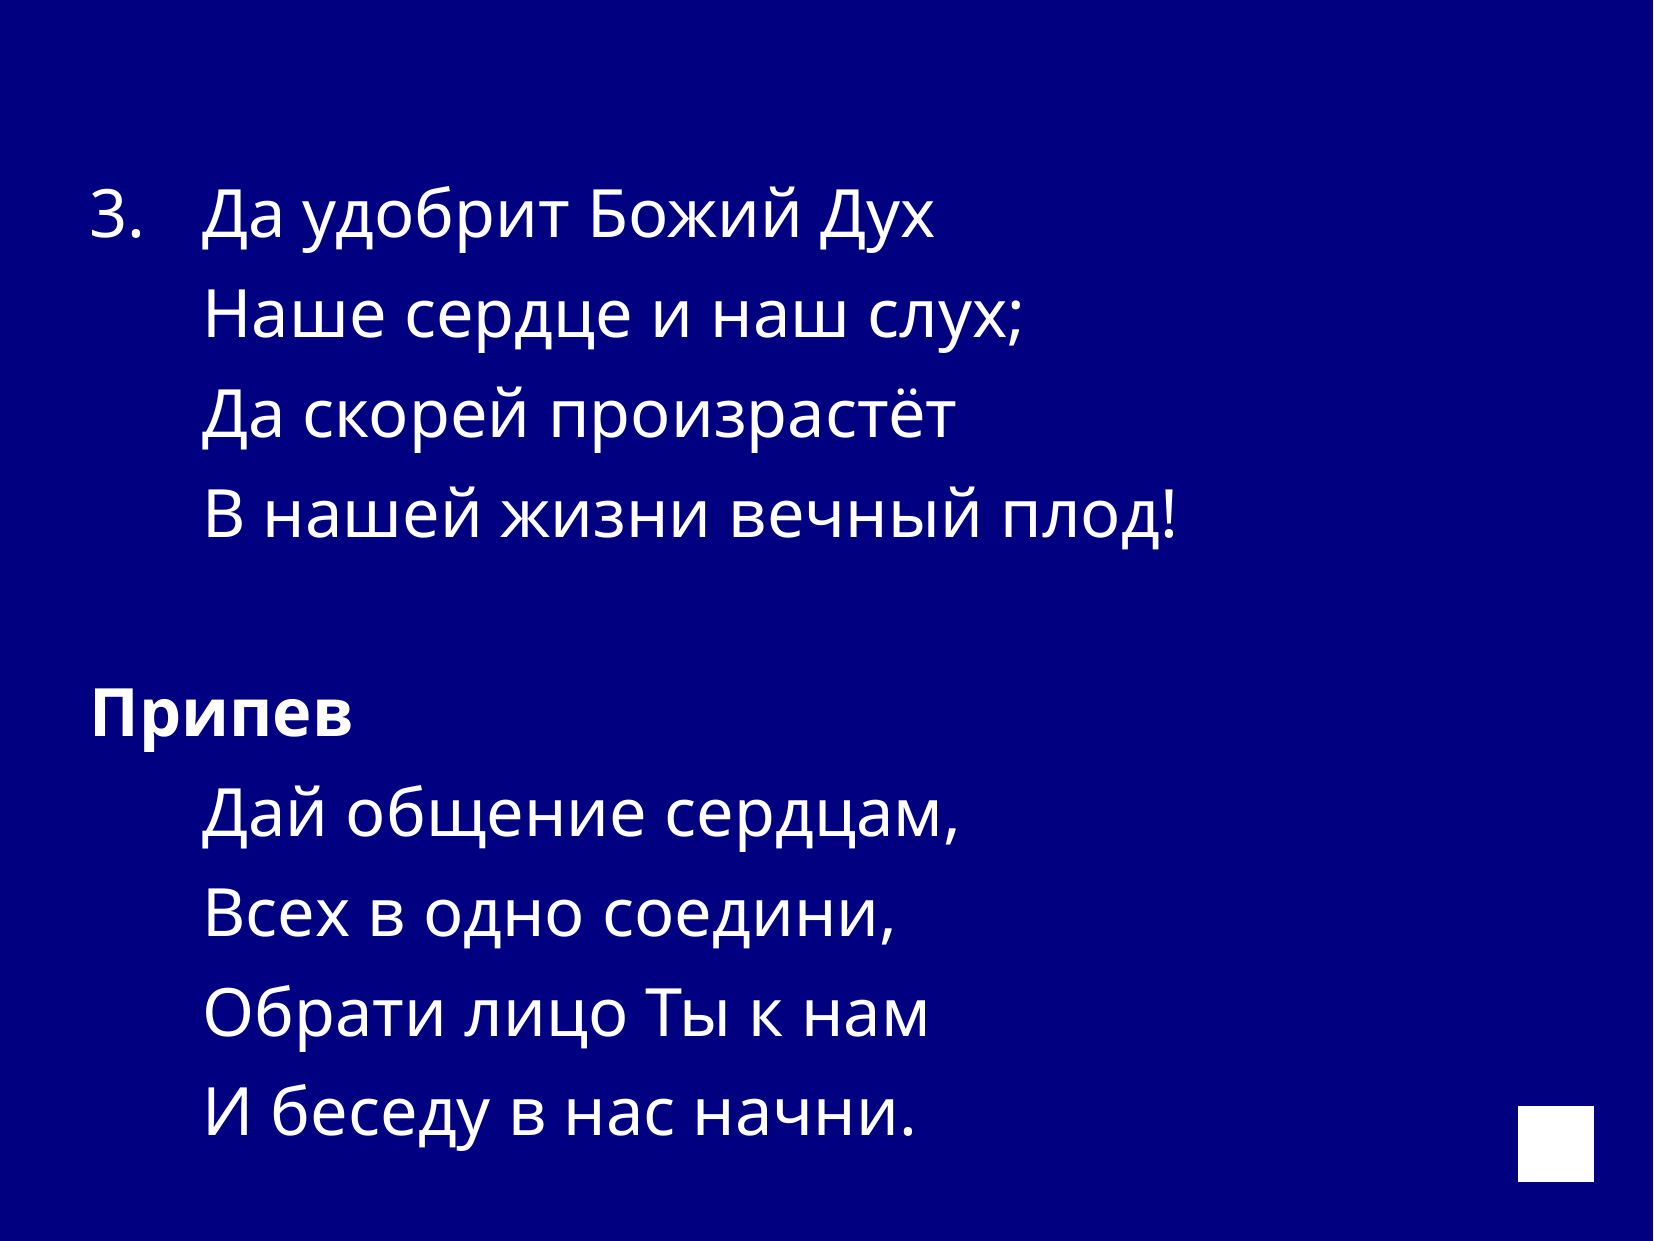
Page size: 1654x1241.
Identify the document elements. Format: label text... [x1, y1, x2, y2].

text_box 3. Да удобрит Божий Дух Наше сердце и наш слух; Да скорей произрастёт В нашей жизни вечный плод! Припев Дай общение сердцам, Всех в одно соедини, Обрати лицо Ты к нам И беседу в нас начни. [75, 150, 1576, 1163]
text_box [1518, 1106, 1594, 1182]
